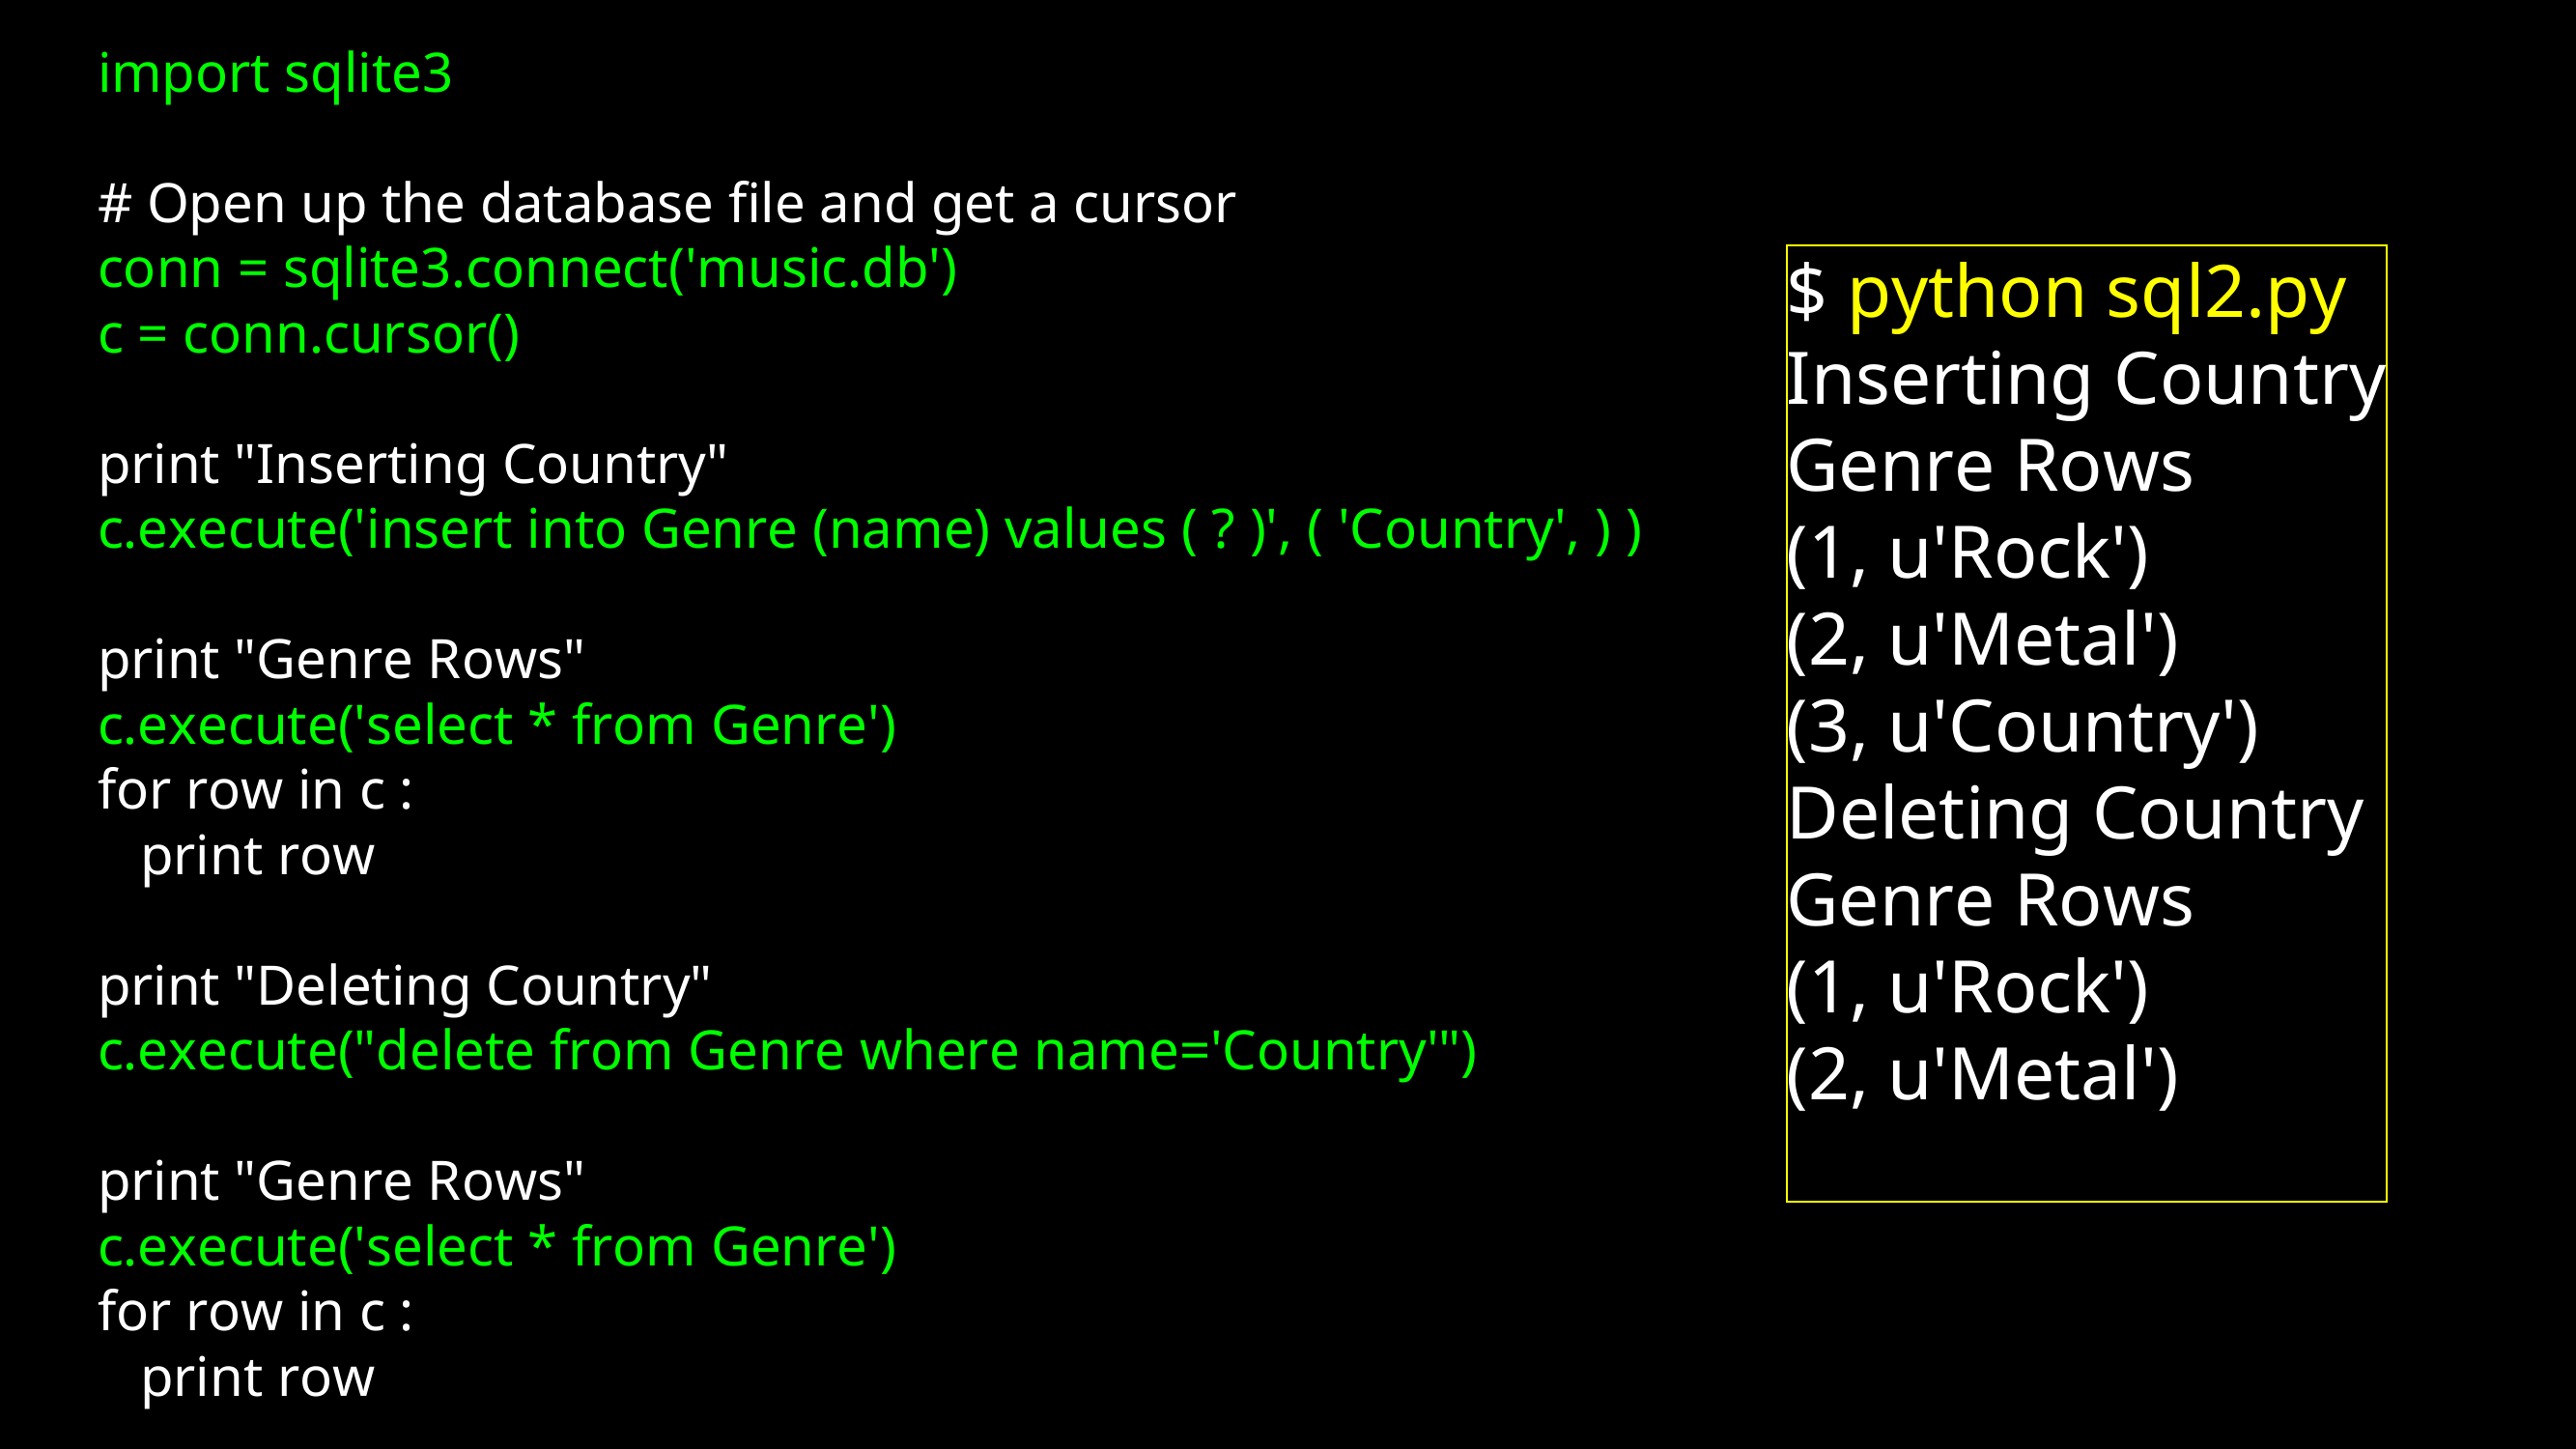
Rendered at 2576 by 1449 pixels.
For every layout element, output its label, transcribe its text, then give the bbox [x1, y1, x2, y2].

text_box $ python sql2.py Inserting Country Genre Rows (1, u'Rock') (2, u'Metal') (3, u'Country') Deleting Country Genre Rows (1, u'Rock') (2, u'Metal') [1786, 244, 2387, 1202]
text_box import sqlite3 # Open up the database file and get a cursor conn = sqlite3.connect('music.db') c = conn.cursor() print "Inserting Country" c.execute('insert into Genre (name) values ( ? )', ( 'Country', ) ) print "Genre Rows" c.execute('select * from Genre') for row in c : print row print "Deleting Country" c.execute("delete from Genre where name='Country'") print "Genre Rows" c.execute('select * from Genre') for row in c : print row [98, 38, 1644, 1407]
